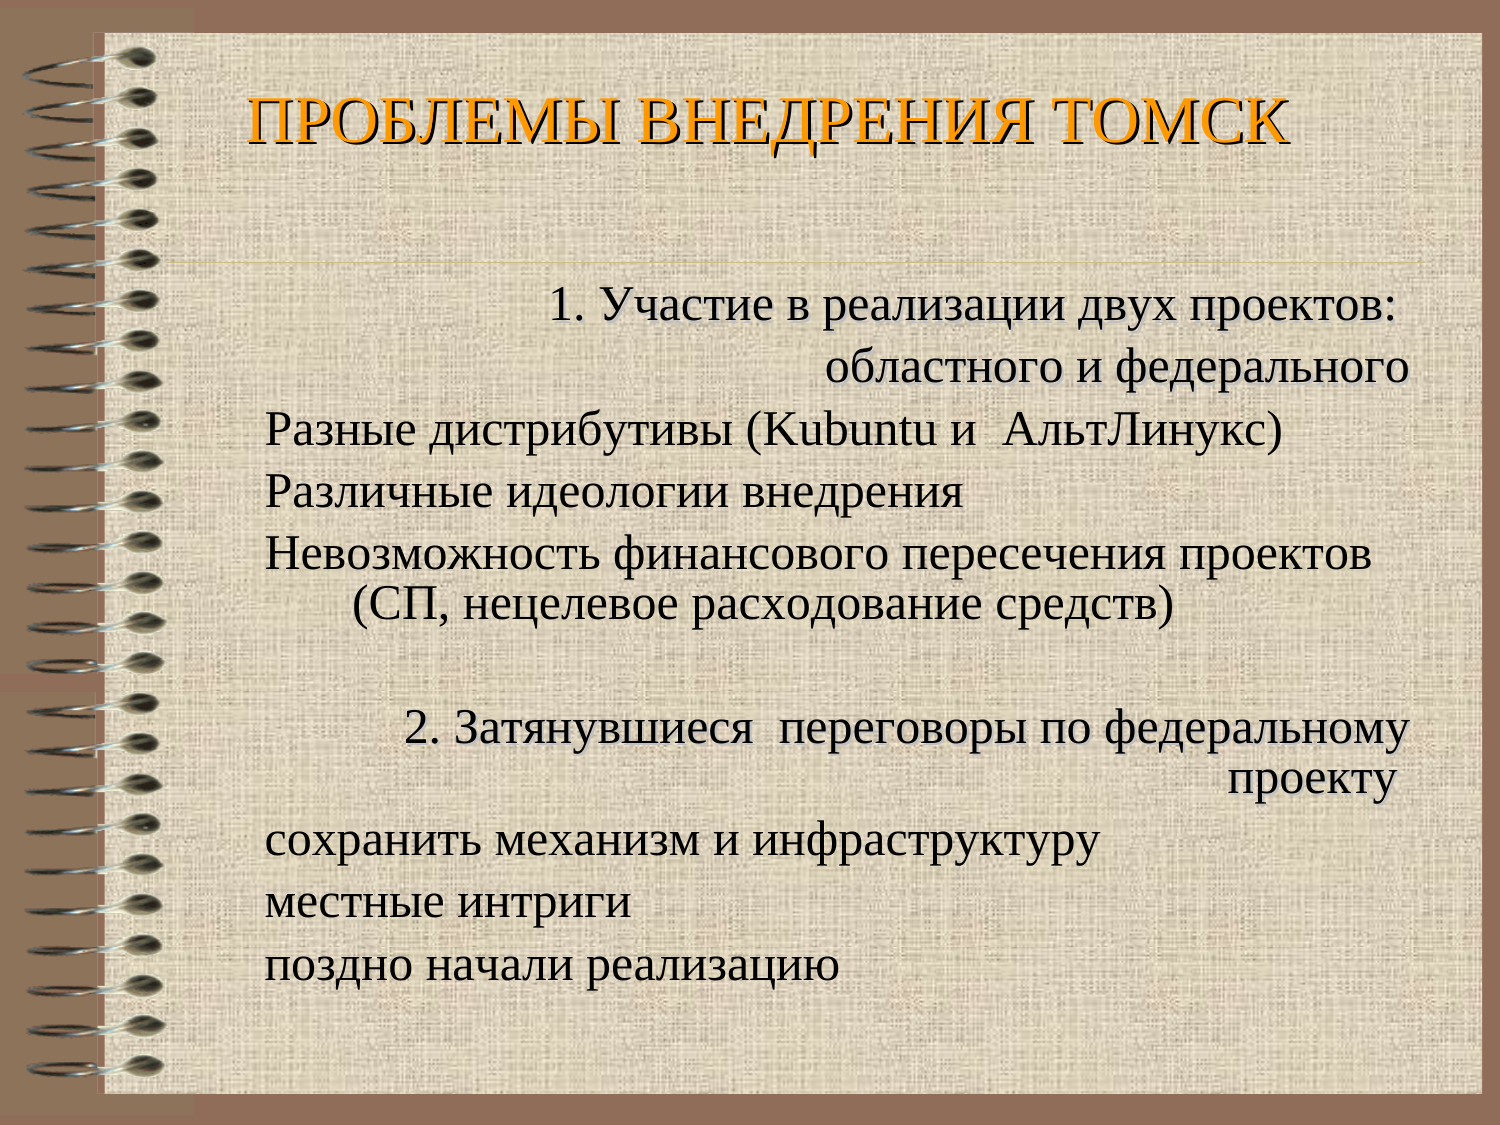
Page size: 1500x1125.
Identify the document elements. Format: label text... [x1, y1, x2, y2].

picture [0, 8, 1483, 1115]
list 1. Участие в реализации двух проектов: областного и федерального Разные дистрибутивы (Kubuntu и АльтЛинукс) Различные идеологии внедрения Невозможность финансового пересечения проектов (СП, нецелевое расходование средств) 2. Затянувшиеся переговоры по федеральному проекту сохранить механизм и инфраструктуру местные интриги поздно начали реализацию [174, 196, 1425, 1125]
title ПРОБЛЕМЫ ВНЕДРЕНИЯ ТОМСК [230, 42, 1431, 197]
